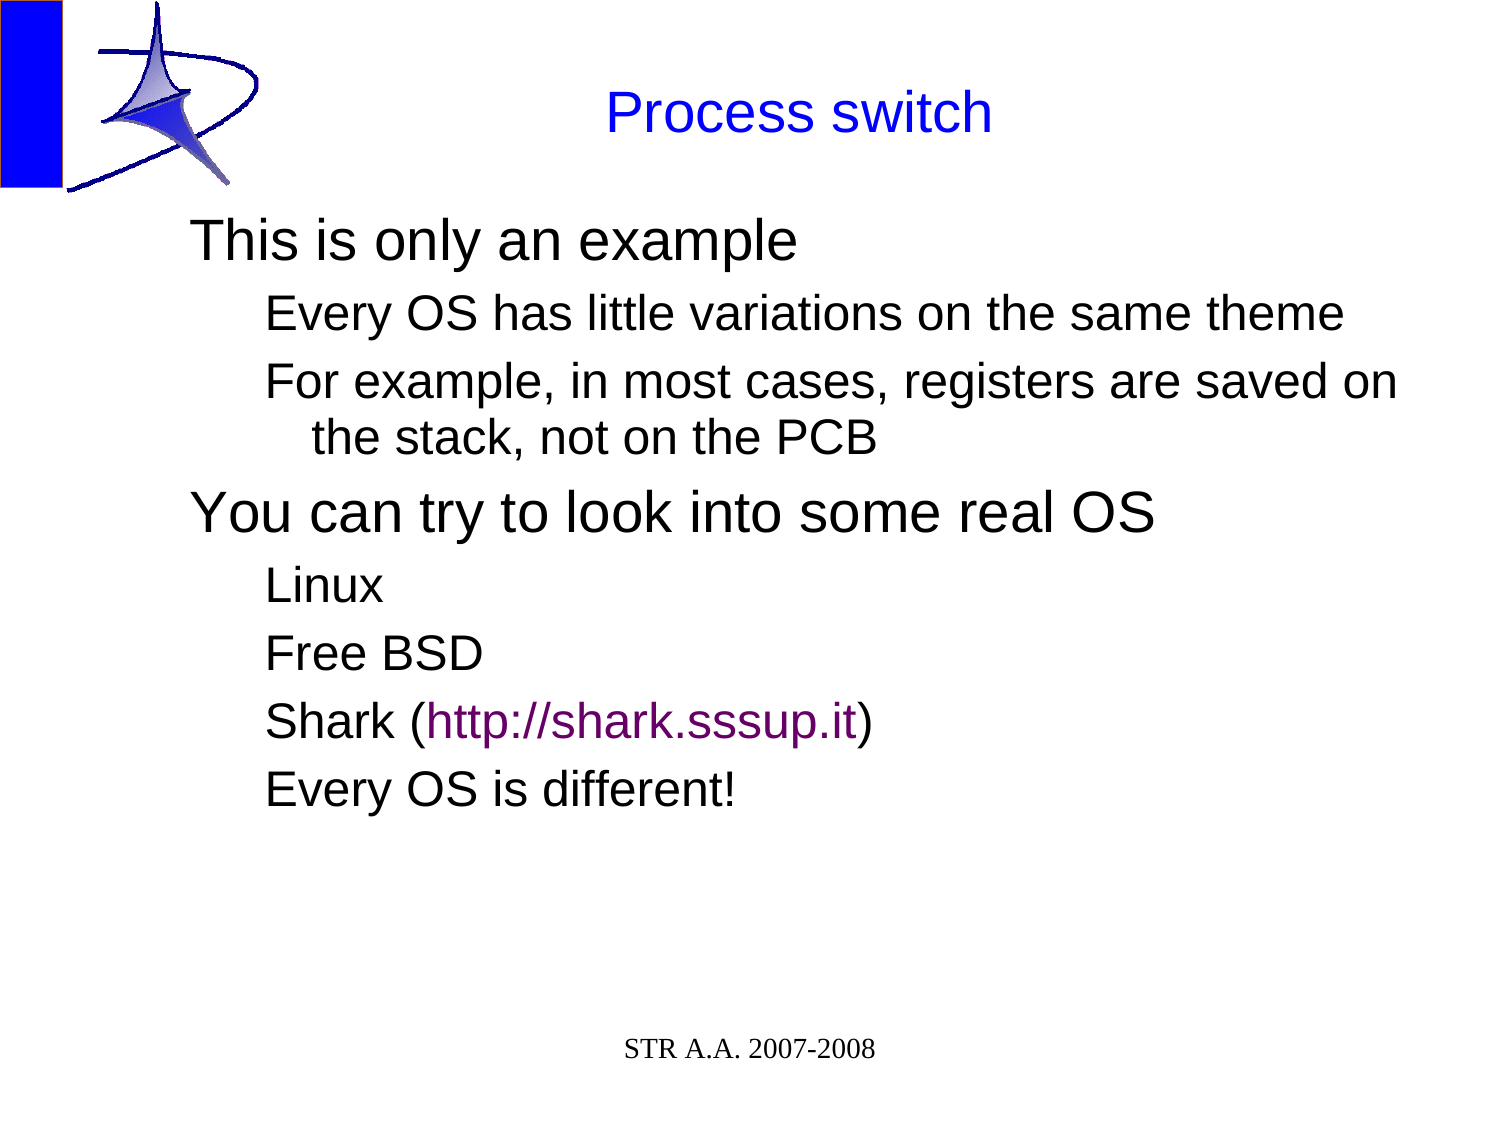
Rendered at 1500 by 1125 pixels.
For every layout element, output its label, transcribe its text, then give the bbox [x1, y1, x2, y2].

picture [62, 0, 263, 197]
list This is only an example Every OS has little variations on the same theme For example, in most cases, registers are saved on the stack, not on the PCB You can try to look into some real OS Linux Free BSD Shark (http://shark.sssup.it) Every OS is different! [174, 199, 1425, 963]
title Process switch [174, 61, 1425, 164]
